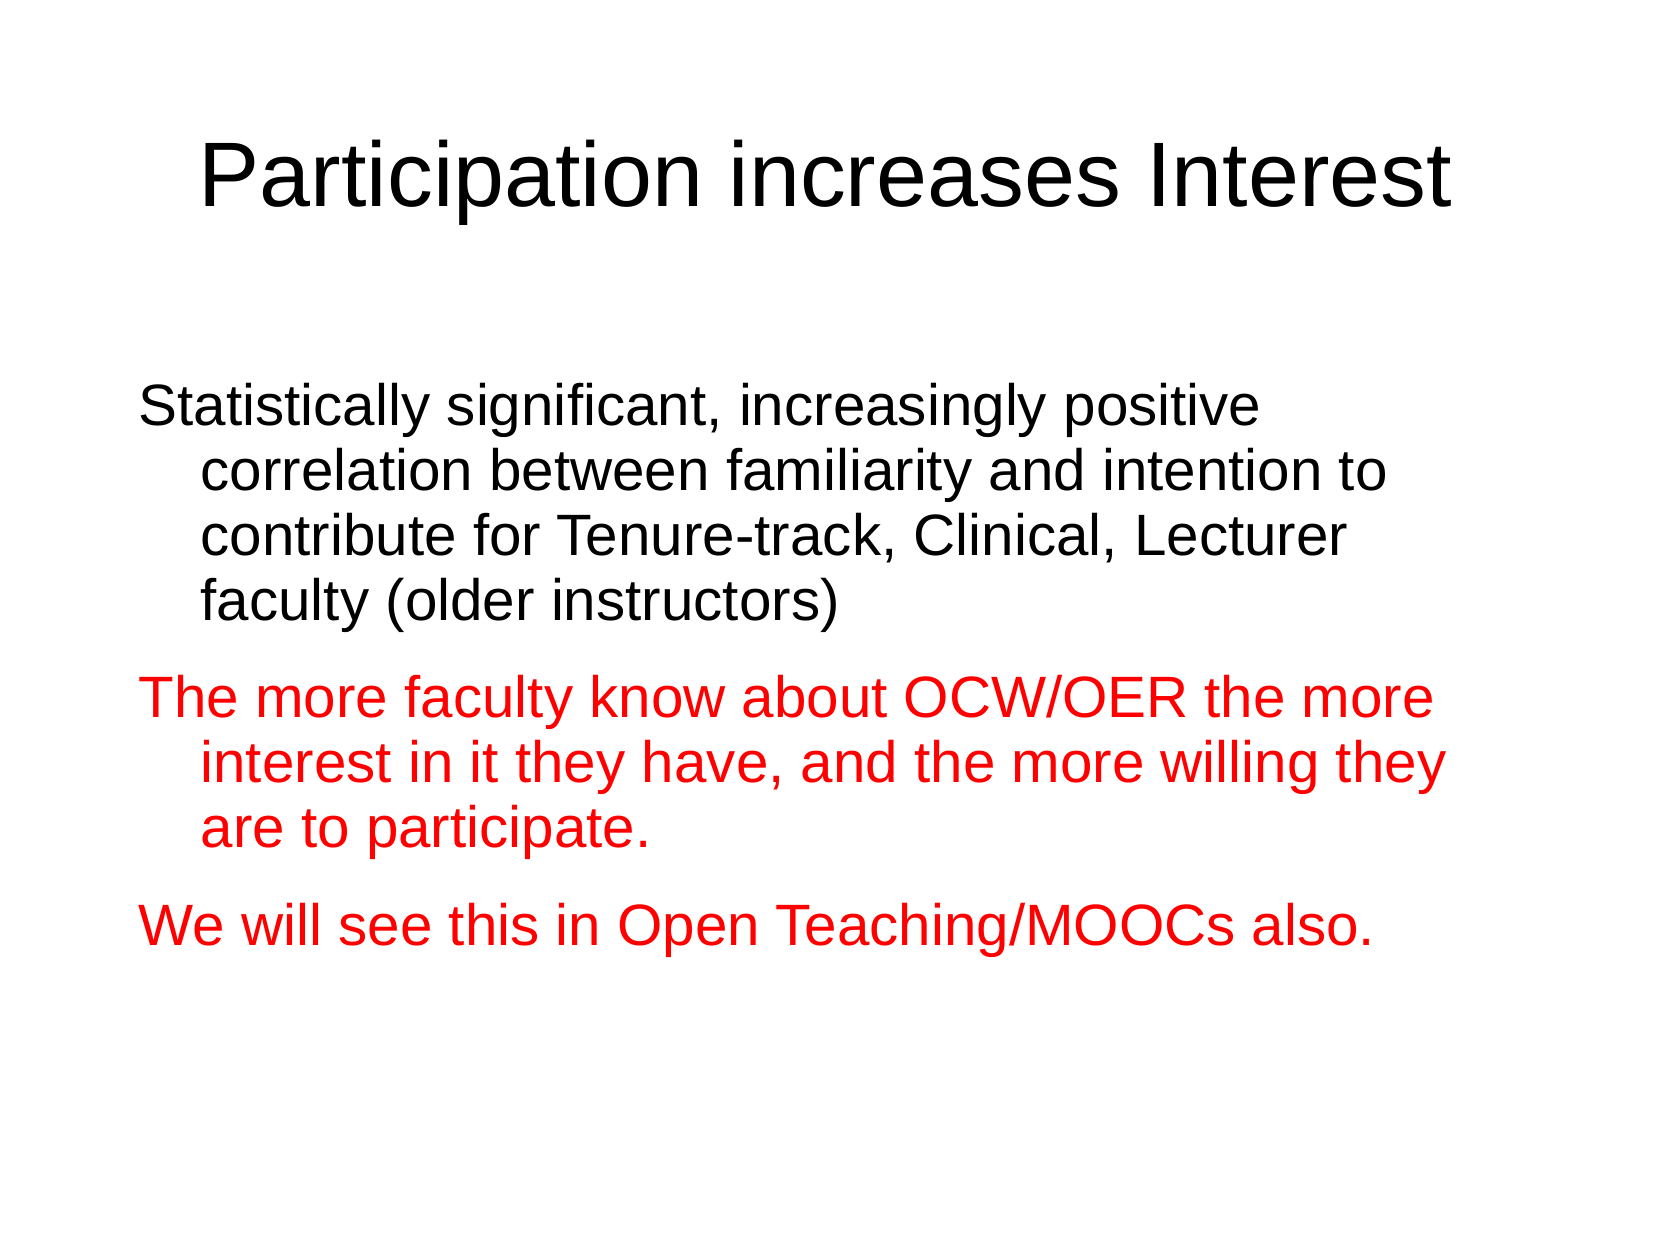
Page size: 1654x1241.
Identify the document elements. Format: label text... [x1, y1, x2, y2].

title Participation increases Interest [123, 110, 1529, 317]
list Statistically significant, increasingly positive correlation between familiarity and intention to contribute for Tenure-track, Clinical, Lecturer faculty (older instructors) The more faculty know about OCW/OER the more interest in it they have, and the more willing they are to participate. We will see this in Open Teaching/MOOCs also. [123, 358, 1529, 1078]
